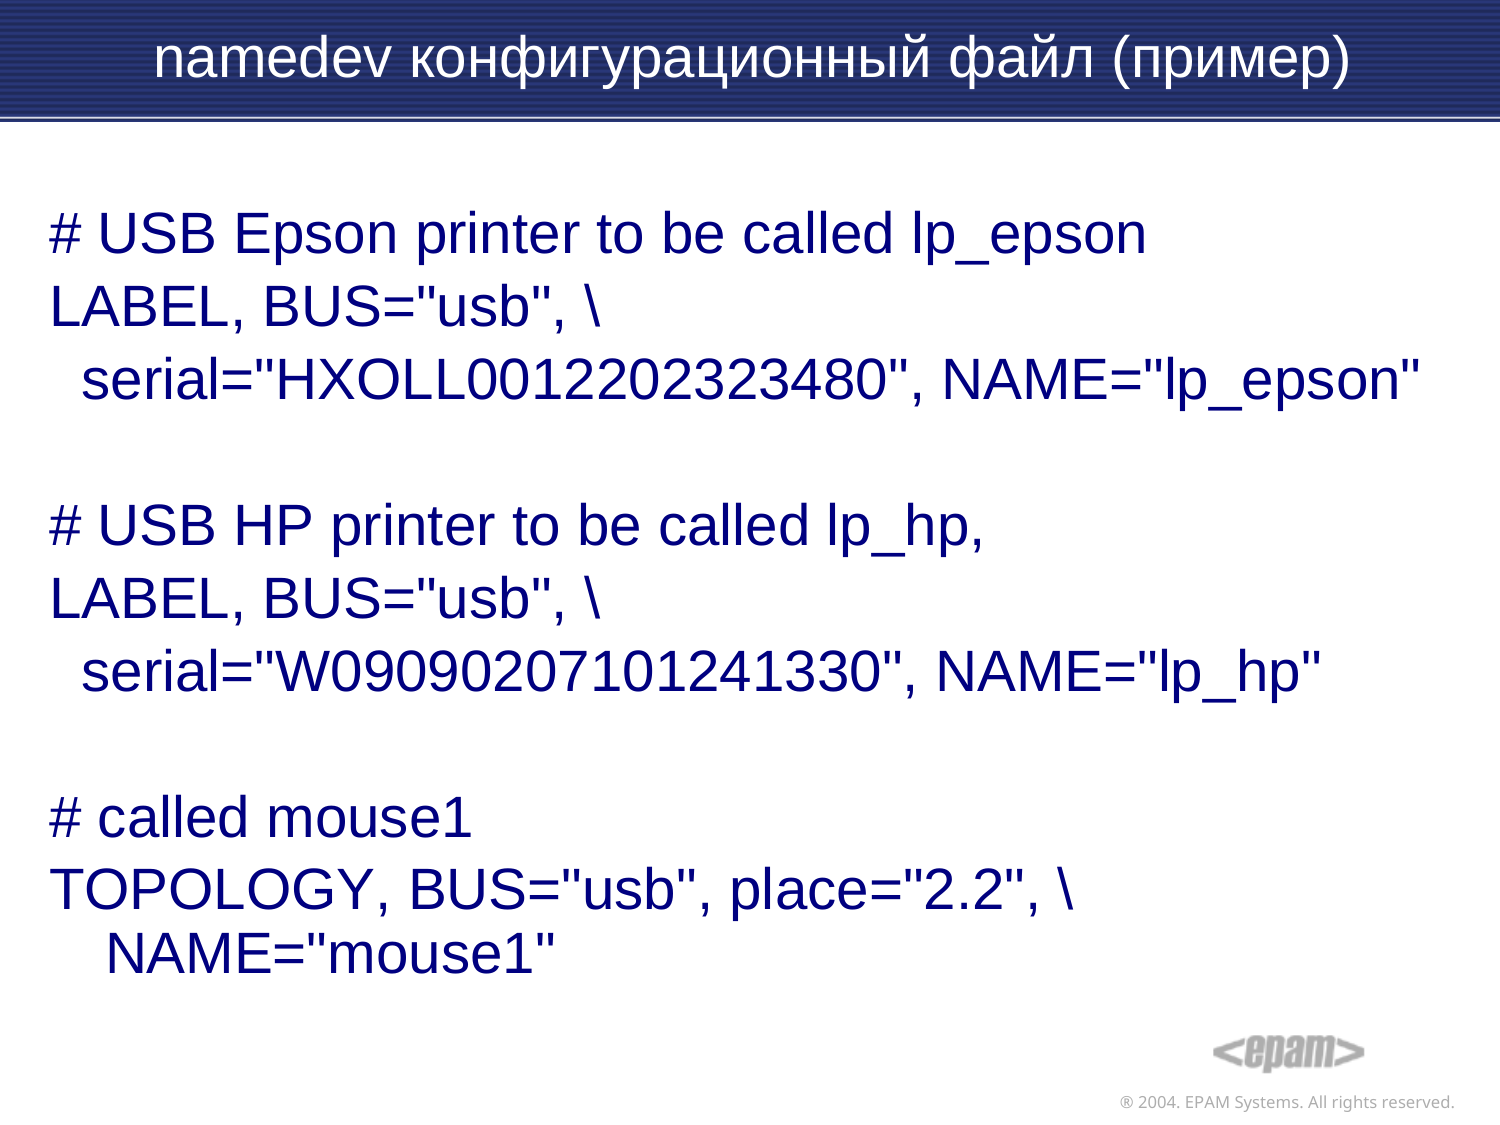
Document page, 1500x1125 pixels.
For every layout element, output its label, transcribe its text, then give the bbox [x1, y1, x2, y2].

picture [1212, 1034, 1366, 1075]
title namedev конфигурационный файл (пример) [138, 16, 1435, 100]
text_box # USB Epson printer to be called lp_epson LABEL, BUS="usb", \ serial="HXOLL0012202323480", NAME="lp_epson" # USB HP printer to be called lp_hp, LABEL, BUS="usb", \ serial="W09090207101241330", NAME="lp_hp" # called mouse1 TOPOLOGY, BUS="usb", place="2.2", \ NAME="mouse1" [34, 194, 1456, 1026]
